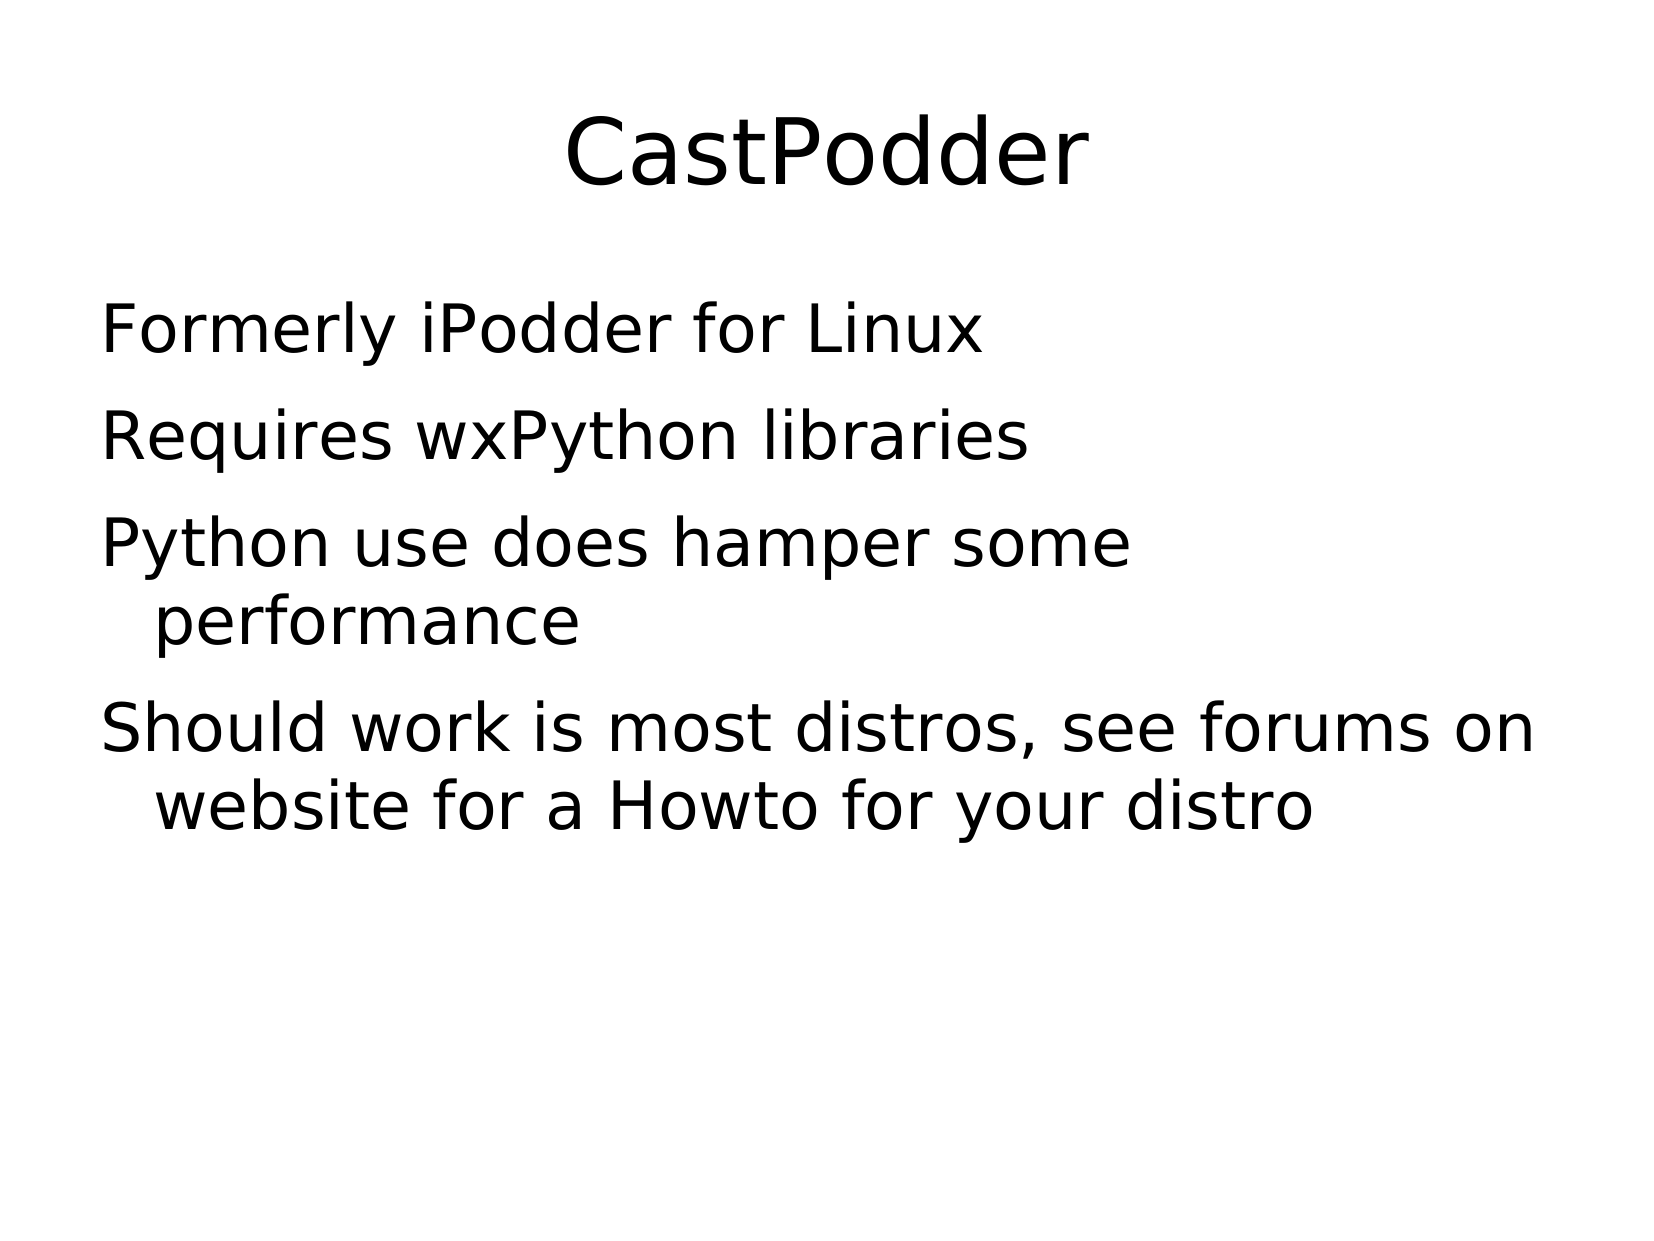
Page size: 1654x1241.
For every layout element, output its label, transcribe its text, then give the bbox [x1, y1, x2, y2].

title CastPodder [82, 49, 1571, 257]
list Formerly iPodder for Linux Requires wxPython libraries Python use does hamper some performance Should work is most distros, see forums on website for a Howto for your distro [82, 290, 1571, 1109]
